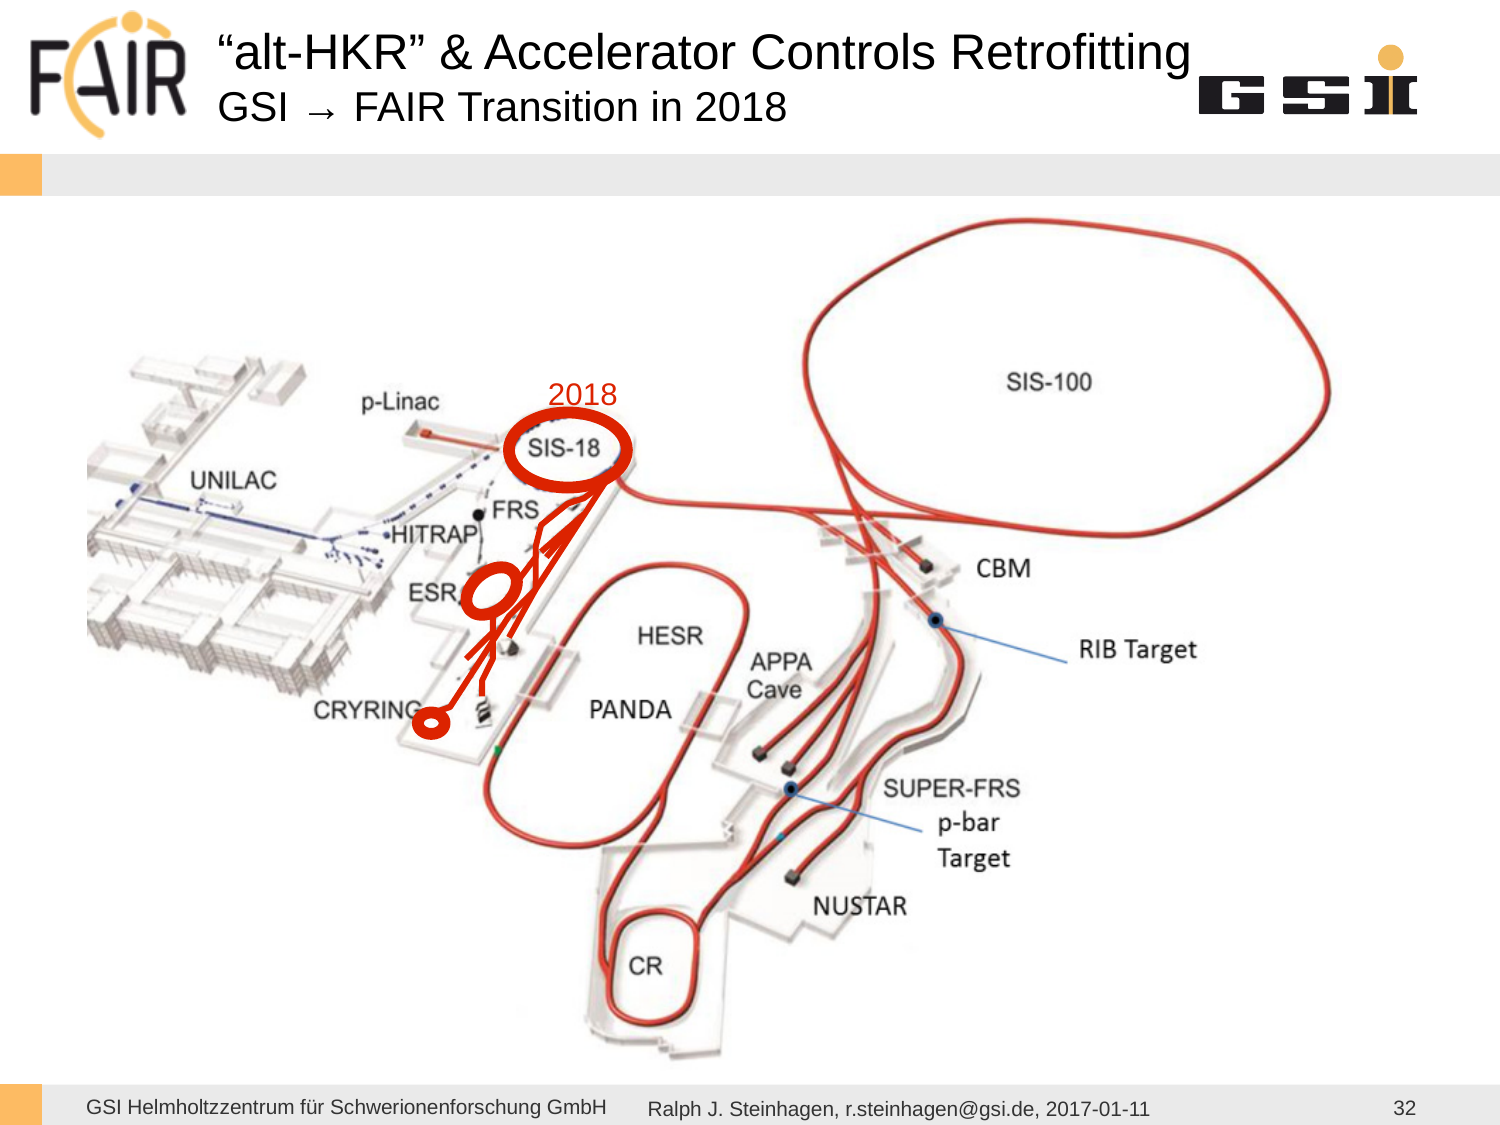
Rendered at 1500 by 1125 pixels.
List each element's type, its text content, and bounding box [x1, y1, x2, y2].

picture [30, 9, 187, 141]
title “alt-HKR” & Accelerator Controls Retrofitting GSI → FAIR Transition in 2018 [217, 0, 1199, 155]
picture [1199, 42, 1419, 117]
text_box 2018 [533, 369, 633, 420]
picture [87, 214, 1342, 1075]
